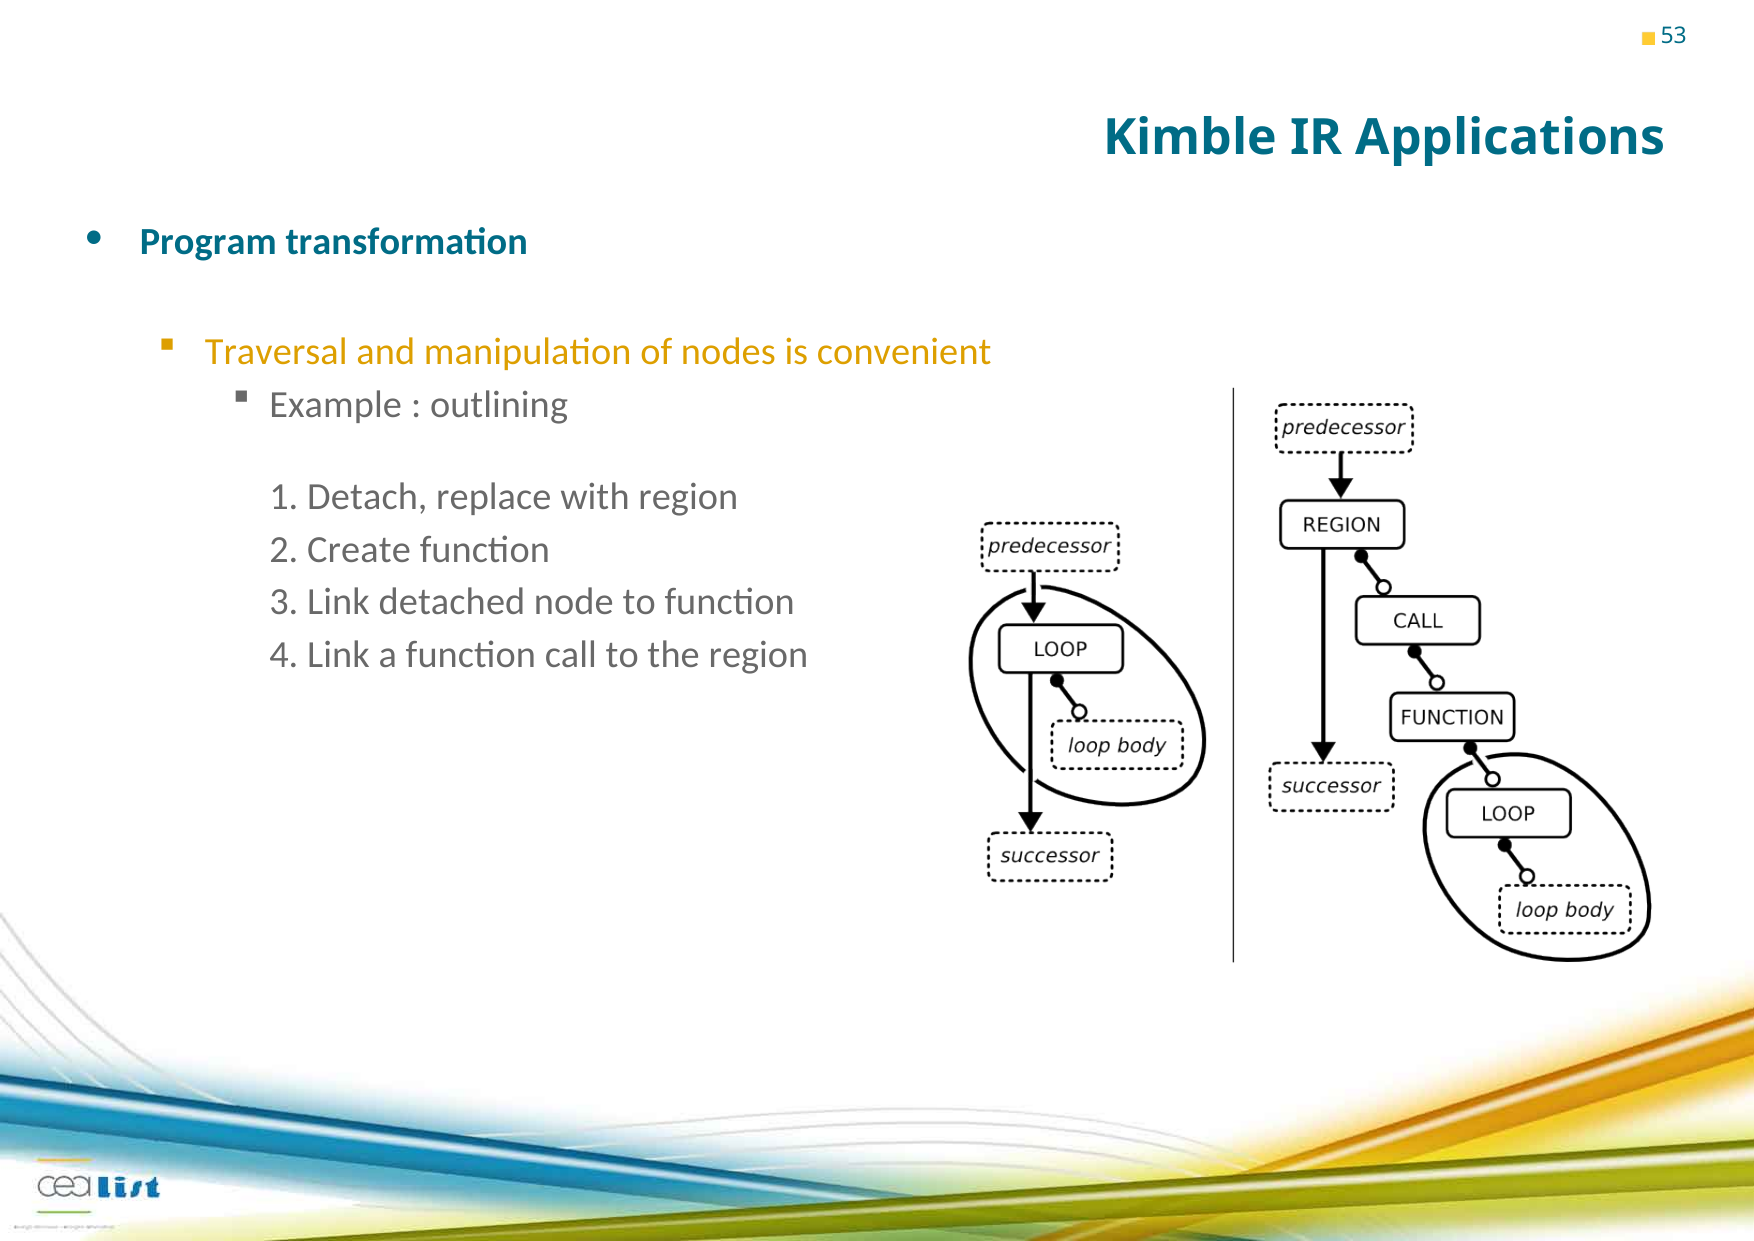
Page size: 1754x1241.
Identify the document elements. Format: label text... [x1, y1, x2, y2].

picture [0, 0, 1754, 1241]
list Program transformation Traversal and manipulation of nodes is convenient Example : outlining 1. Detach, replace with region 2. Create function 3. Link detached node to function 4. Link a function call to the region [68, 208, 1679, 1021]
title Kimble IR Applications [72, 86, 1682, 183]
text_box <number> [1294, 12, 1704, 60]
